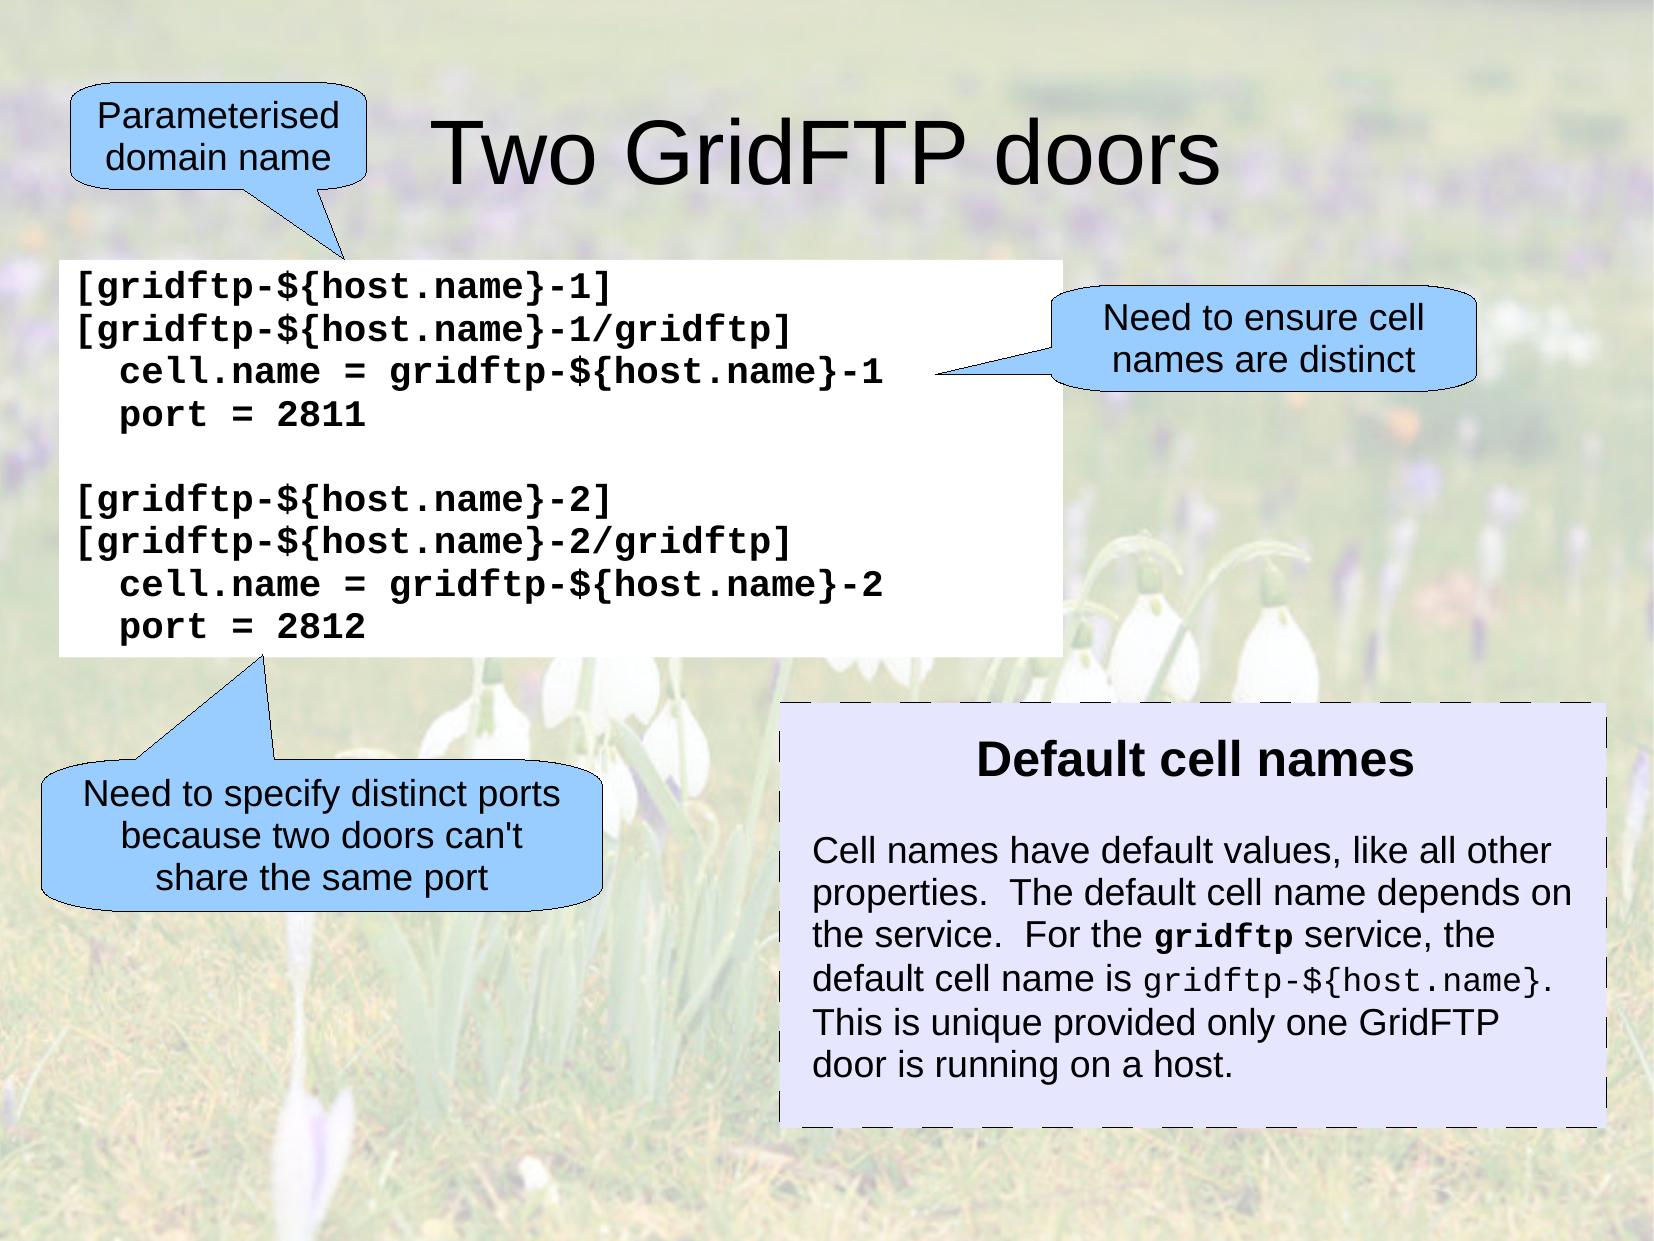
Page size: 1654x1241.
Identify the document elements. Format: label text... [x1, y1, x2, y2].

text_box [779, 702, 1607, 1128]
title Two GridFTP doors [82, 49, 1571, 257]
picture [0, 0, 1654, 1241]
text_box Parameterised domain name [70, 82, 367, 260]
text_box [gridftp-${host.name}-1] [gridftp-${host.name}-1/gridftp] cell.name = gridftp-${host.name}-1 port = 2811 [gridftp-${host.name}-2] [gridftp-${host.name}-2/gridftp] cell.name = gridftp-${host.name}-2 port = 2812 [59, 259, 1063, 658]
text_box Need to specify distinct ports because two doors can't share the same port [41, 654, 603, 912]
title Two GridFTP doors [82, 184, 339, 257]
text_box Need to ensure cell names are distinct [935, 285, 1477, 392]
text_box Default cell names Cell names have default values, like all other properties. The default cell name depends on the service. For the gridftp service, the default cell name is gridftp-${host.name}. This is unique provided only one GridFTP door is running on a host. [797, 724, 1595, 1104]
